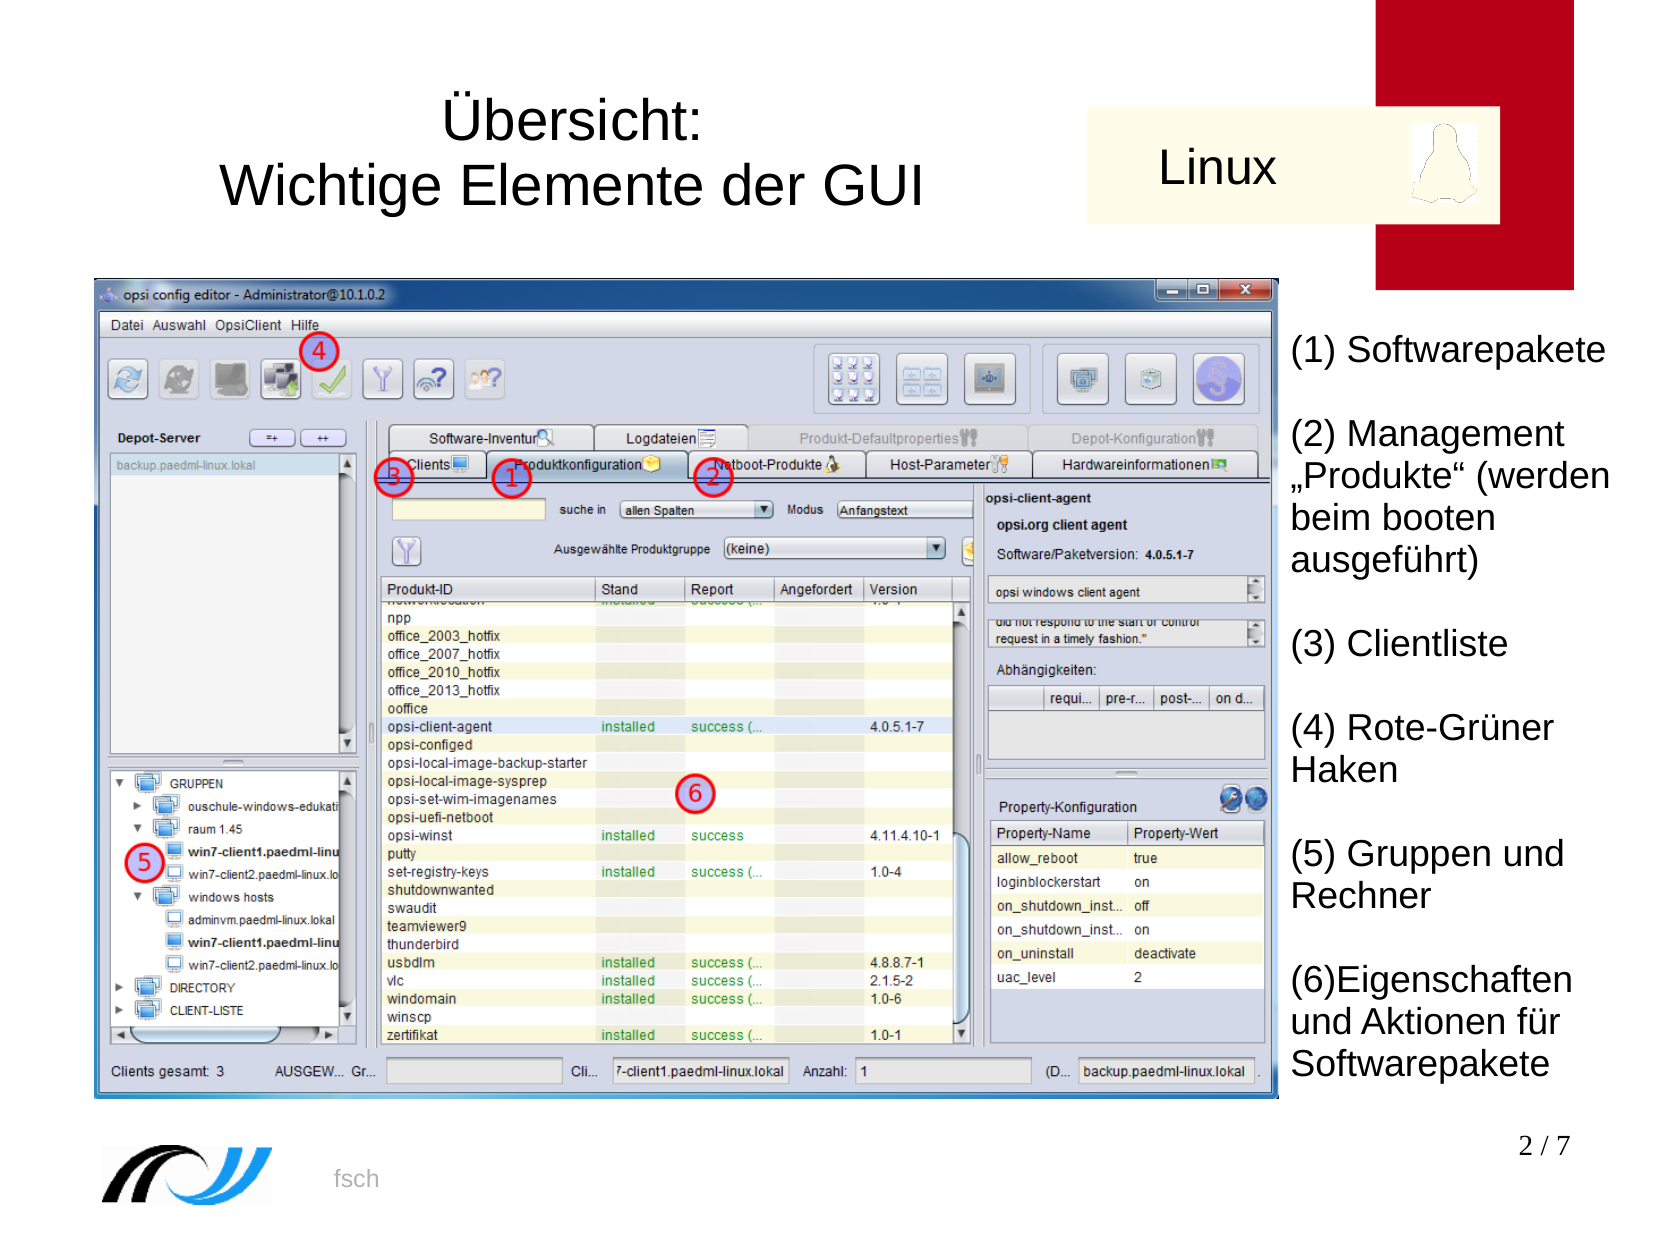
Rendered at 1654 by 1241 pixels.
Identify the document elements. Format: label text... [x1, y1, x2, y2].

picture [94, 278, 1279, 1099]
text_box fsch [319, 1157, 395, 1201]
picture [102, 1145, 272, 1205]
title Übersicht: Wichtige Elemente der GUI [82, 49, 1063, 257]
text_box (1) Softwarepakete (2) Management „Produkte“ (werden beim booten ausgeführt) (3) Clientliste (4) Rote-Grüner Haken (5) Gruppen und Rechner (6)Eigenschaften und Aktionen für Softwarepakete [1275, 321, 1630, 1092]
